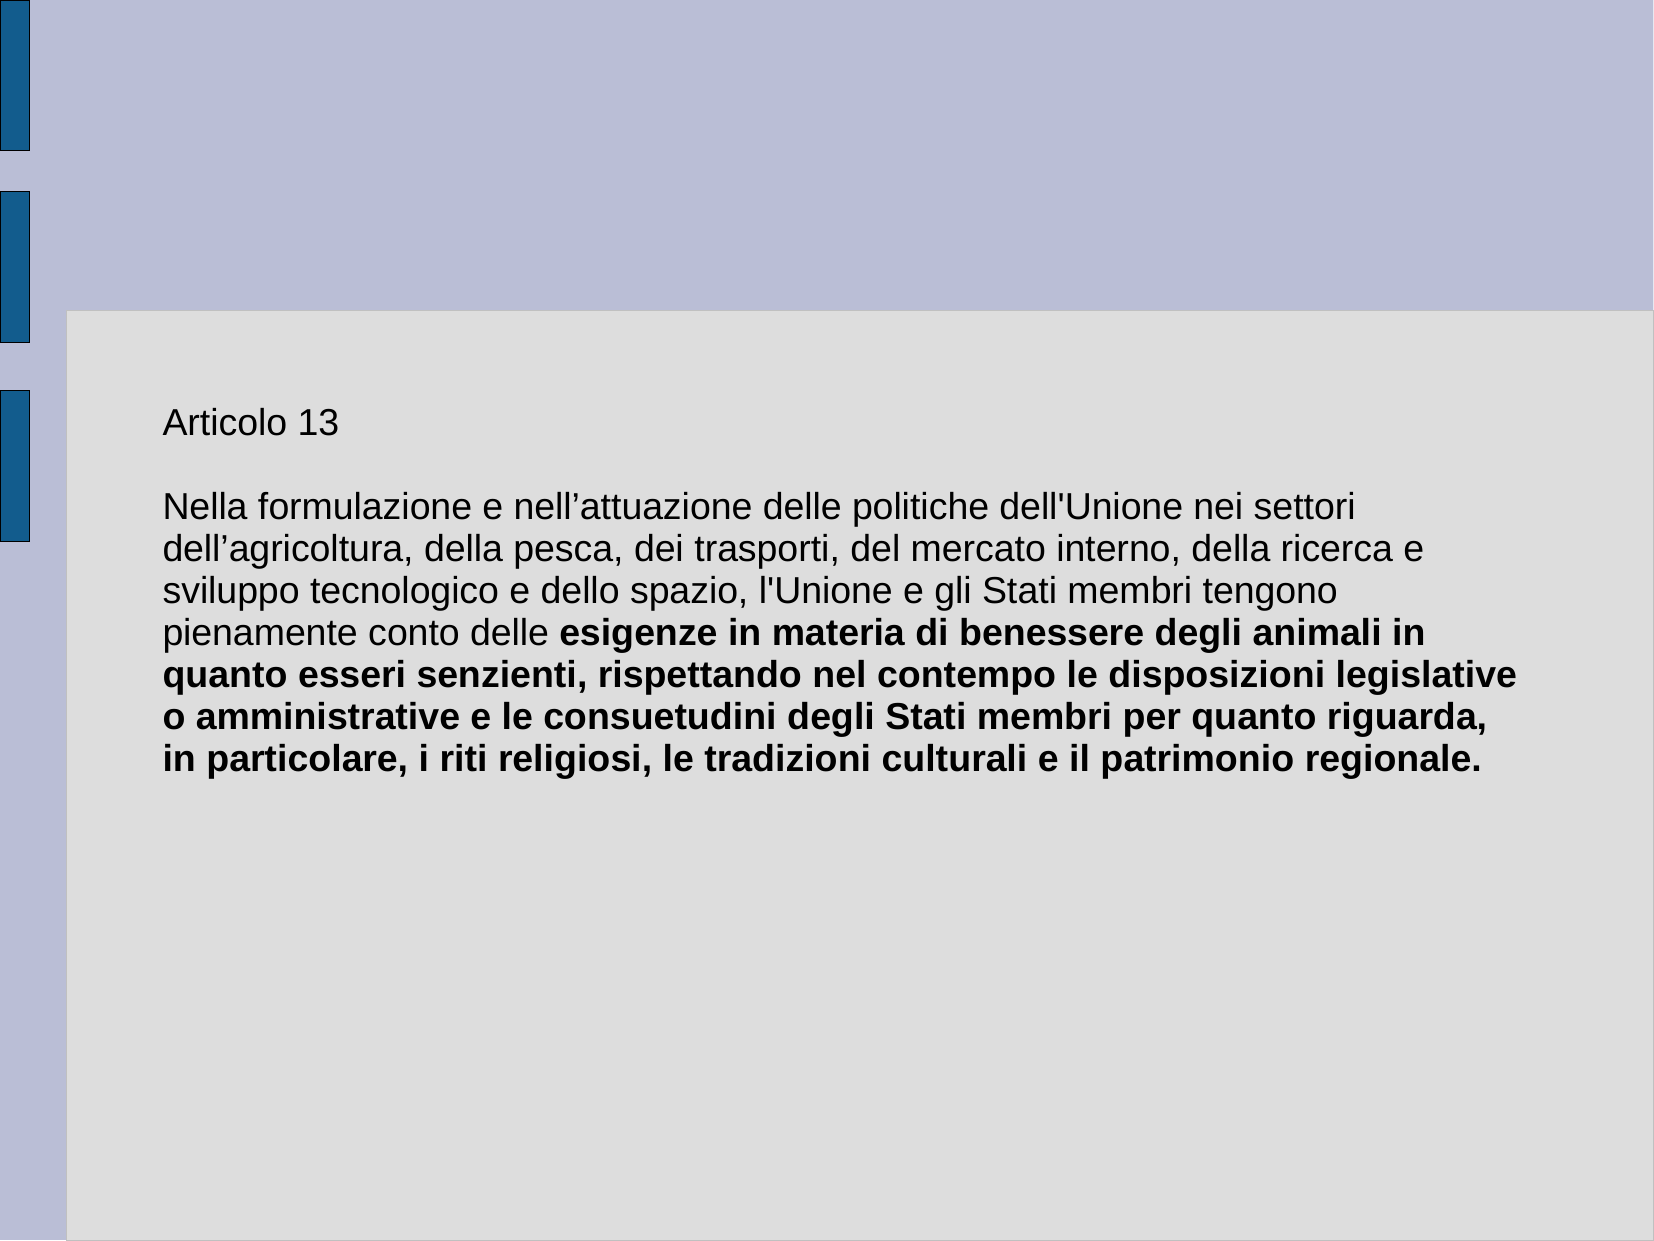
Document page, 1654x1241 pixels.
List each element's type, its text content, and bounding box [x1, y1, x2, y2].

text_box Articolo 13 Nella formulazione e nell’attuazione delle politiche dell'Unione nei settori dell’agricoltura, della pesca, dei trasporti, del mercato interno, della ricerca e sviluppo tecnologico e dello spazio, l'Unione e gli Stati membri tengono pienamente conto delle esigenze in materia di benessere degli animali in quanto esseri senzienti, rispettando nel contempo le disposizioni legislative o amministrative e le consuetudini degli Stati membri per quanto riguarda, in particolare, i riti religiosi, le tradizioni culturali e il patrimonio regionale. [147, 394, 1536, 793]
